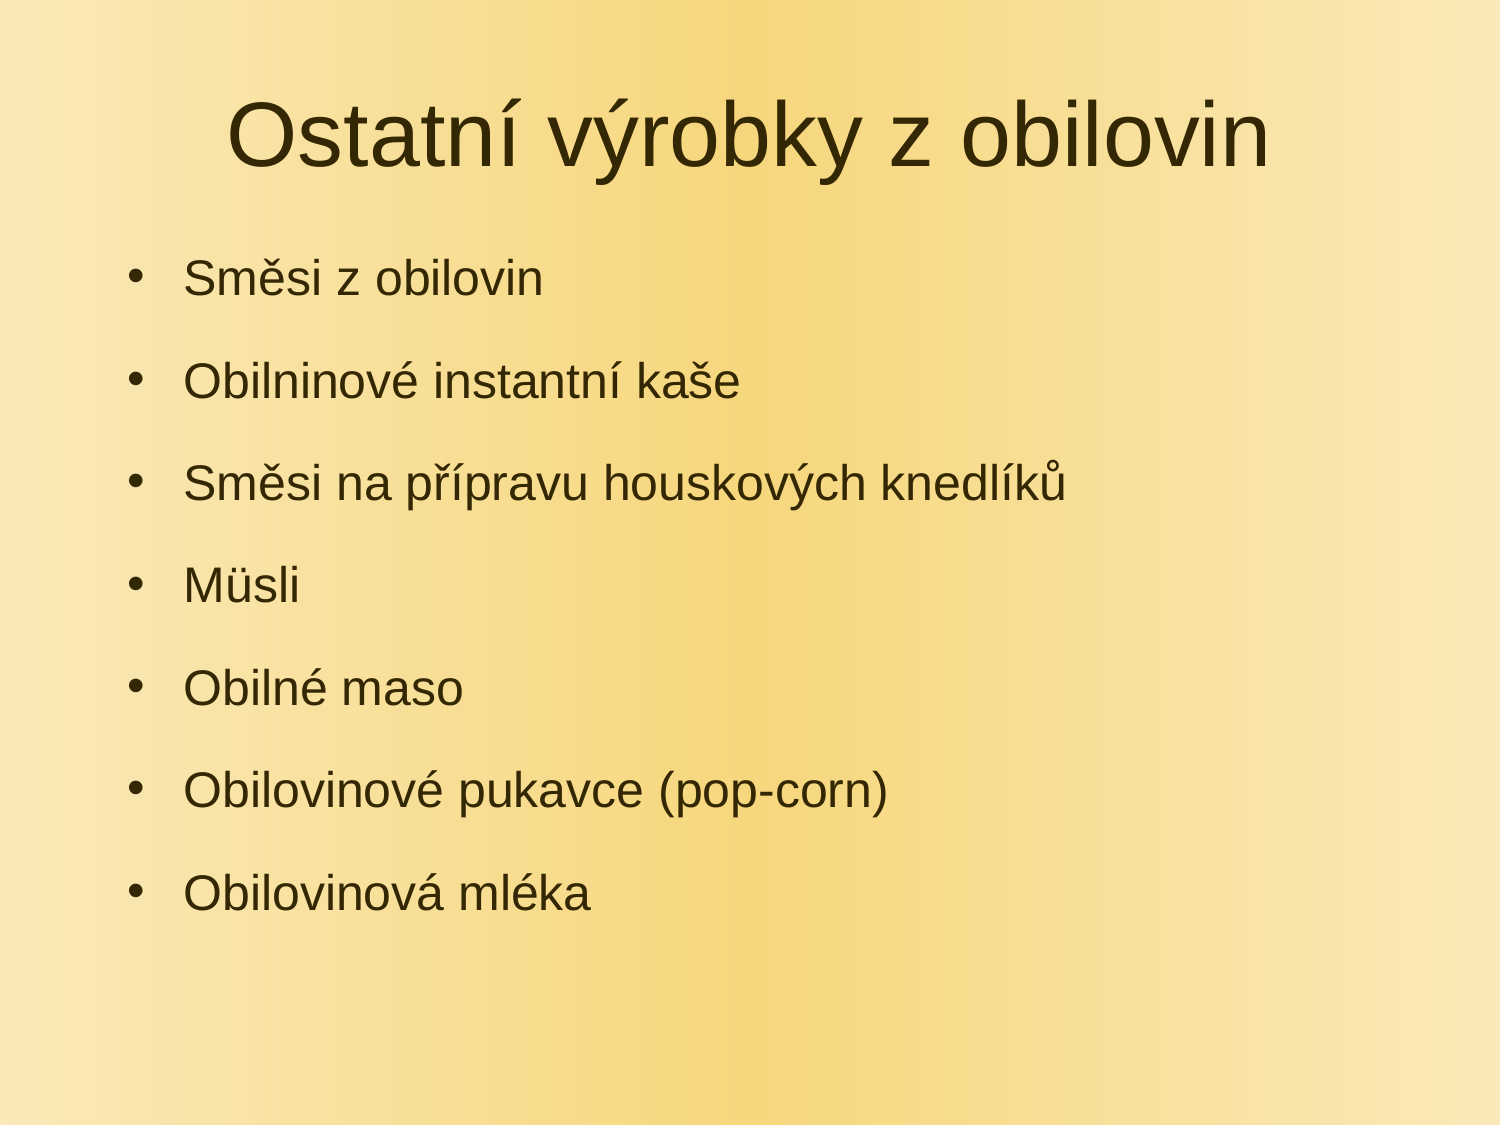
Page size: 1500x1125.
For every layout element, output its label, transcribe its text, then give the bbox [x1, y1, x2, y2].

list Směsi z obilovin Obilninové instantní kaše Směsi na přípravu houskových knedlíků Müsli Obilné maso Obilovinové pukavce (pop-corn) Obilovinová mléka [112, 208, 1388, 1001]
title Ostatní výrobky z obilovin [112, 54, 1388, 205]
